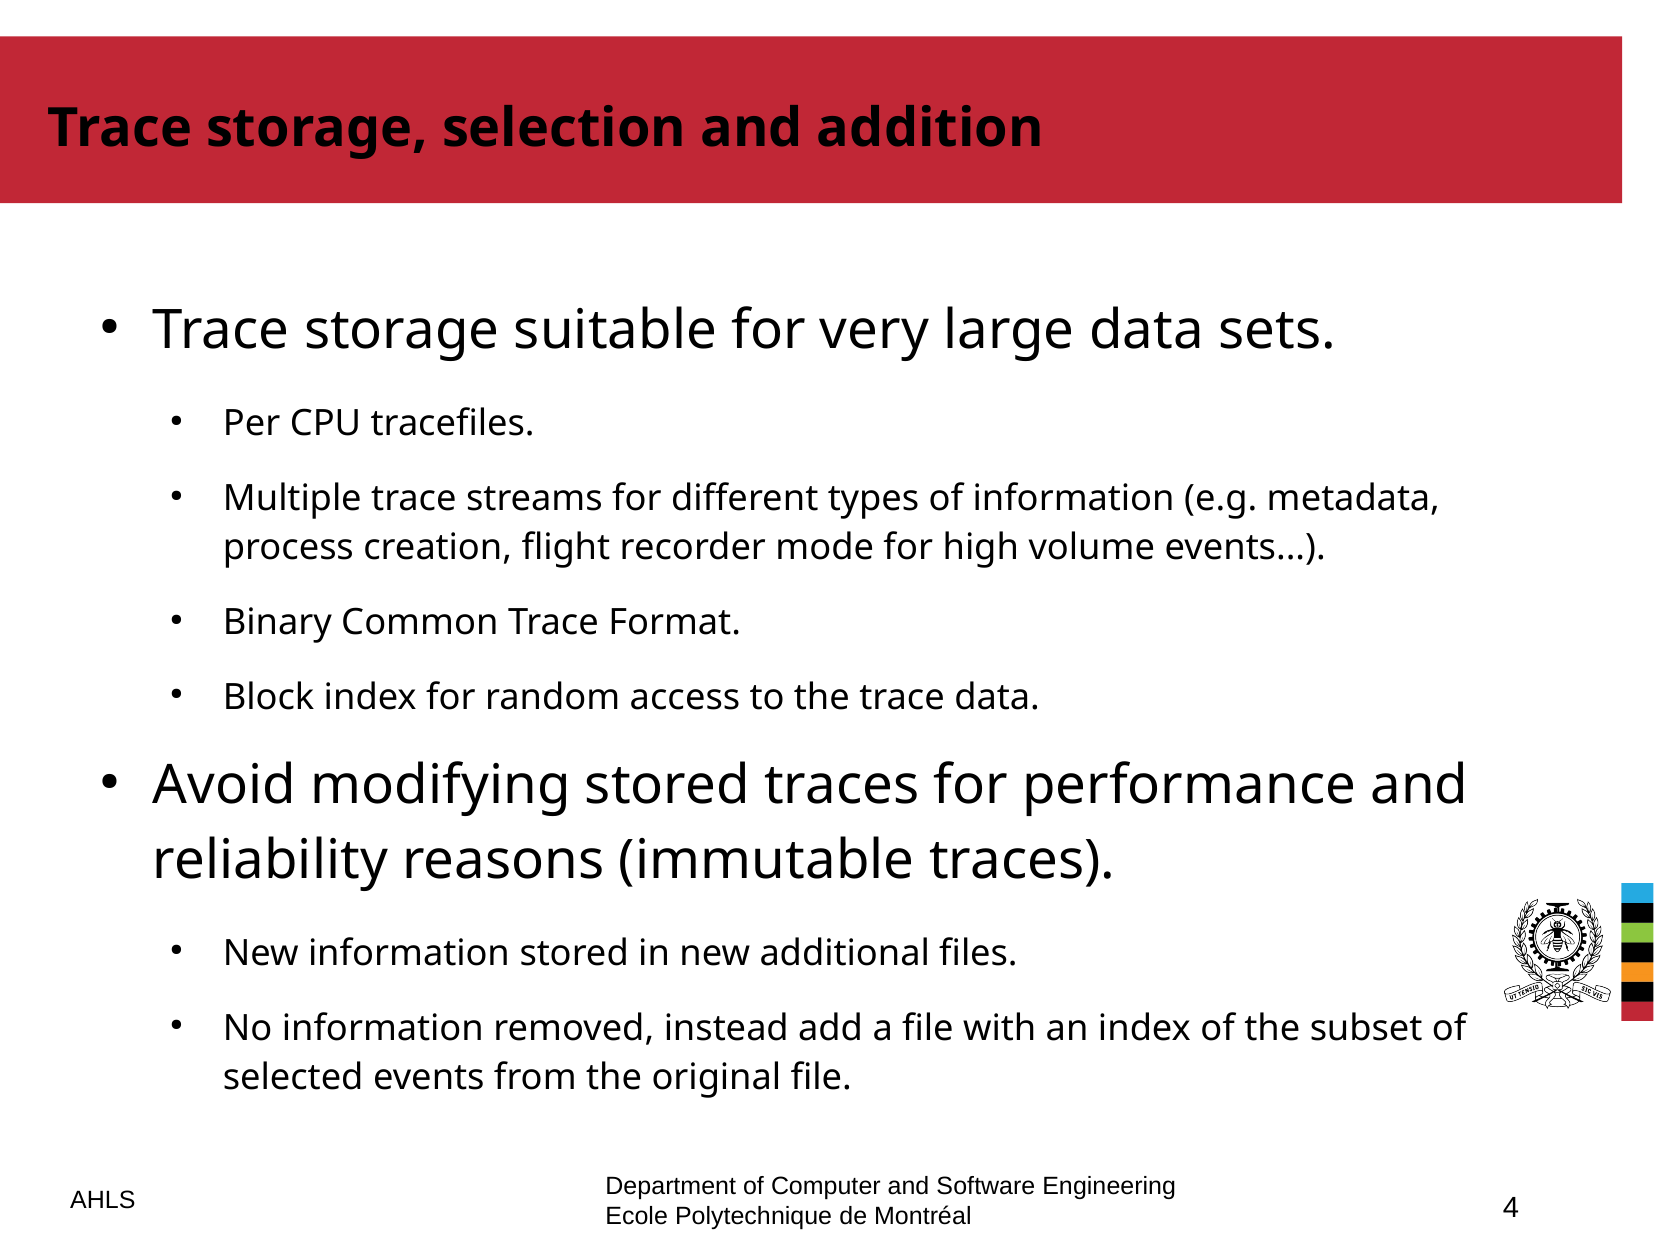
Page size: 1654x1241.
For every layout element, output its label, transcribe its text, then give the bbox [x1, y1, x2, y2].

picture [1571, 883, 1654, 1021]
list Trace storage suitable for very large data sets. Per CPU tracefiles. Multiple trace streams for different types of information (e.g. metadata, process creation, flight recorder mode for high volume events...). Binary Common Trace Format. Block index for random access to the trace data. Avoid modifying stored traces for performance and reliability reasons (immutable traces). New information stored in new additional files. No information removed, instead add a file with an index of the subset of selected events from the original file. [82, 290, 1571, 1109]
title Trace storage, selection and addition [47, 49, 1560, 201]
